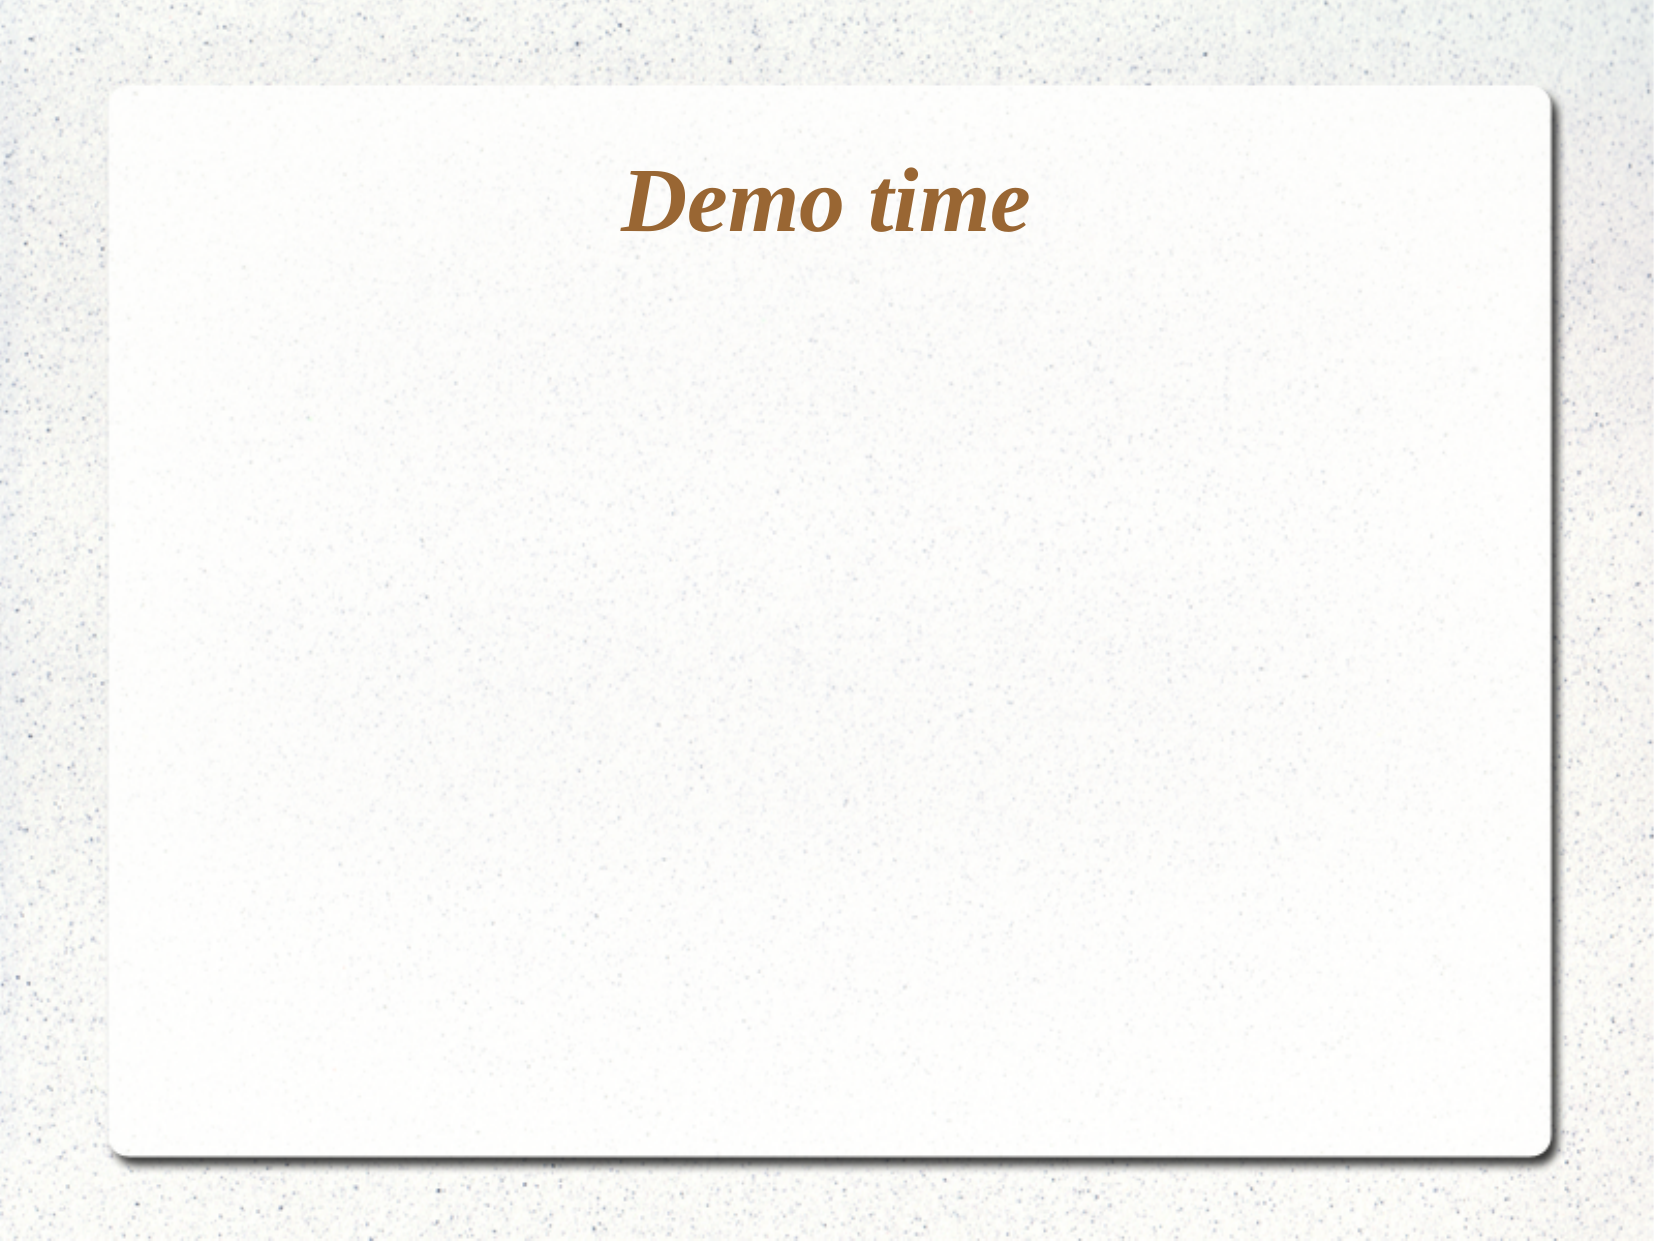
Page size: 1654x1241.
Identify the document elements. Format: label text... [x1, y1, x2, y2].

picture [0, 0, 1654, 1241]
title Demo time [118, 96, 1536, 304]
